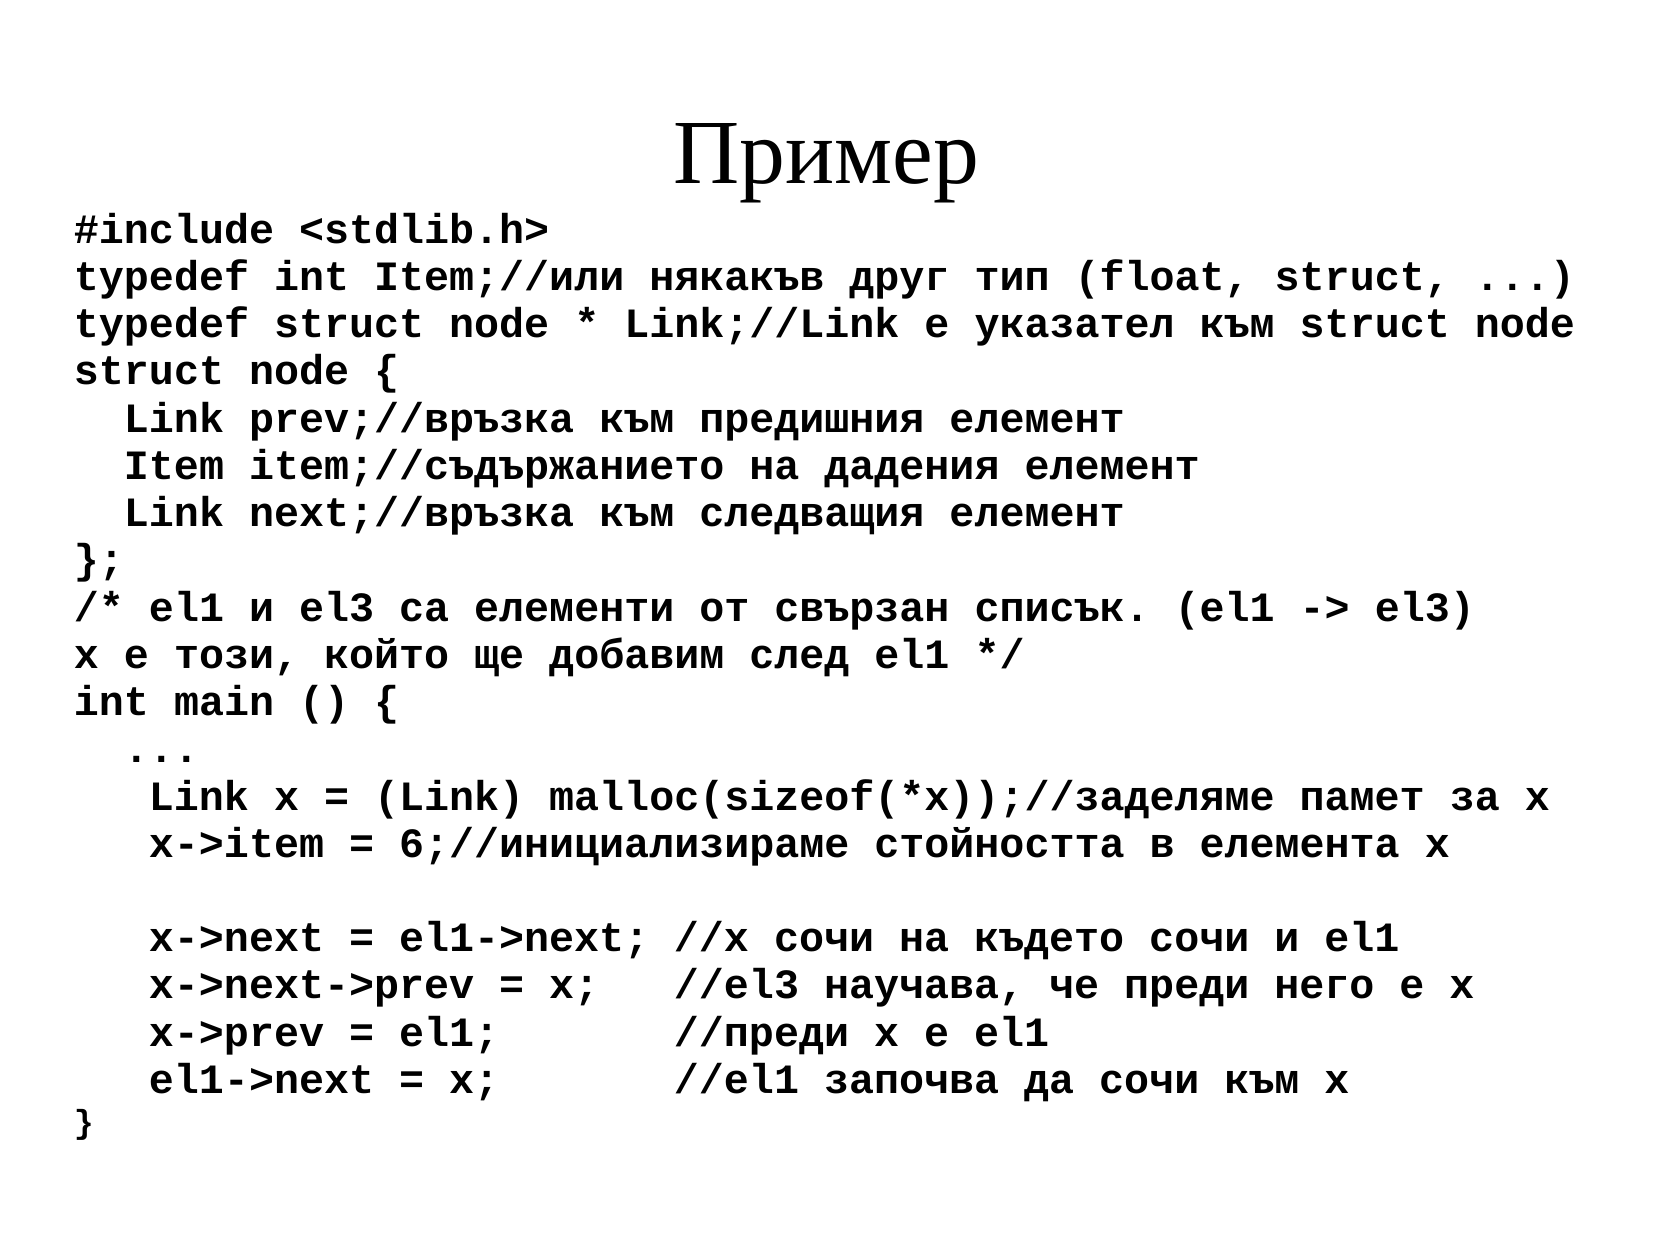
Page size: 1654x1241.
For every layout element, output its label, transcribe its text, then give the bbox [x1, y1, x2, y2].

title Пример [82, 49, 1571, 200]
text_box #include <stdlib.h> typedef int Item;//или някакъв друг тип (float, struct, ...) typedef struct node * Link;//Link е указател към struct node struct node { Link prev;//връзка към предишния елемент Item item;//съдържанието на дадения елемент Link next;//връзка към следващия елемент }; /* el1 и el3 са елементи от свързан списък. (el1 -> el3) x е този, който ще добавим след el1 */ int main () { ... Link x = (Link) malloc(sizeof(*x));//заделяме памет за x x->item = 6;//инициализираме стойността в елемента x x->next = el1->next; //x сочи на където сочи и el1 x->next->prev = x; //el3 научава, че преди него е x x->prev = el1; //преди x е el1 el1->next = x; //el1 започва да сочи към x } [59, 200, 1646, 1162]
